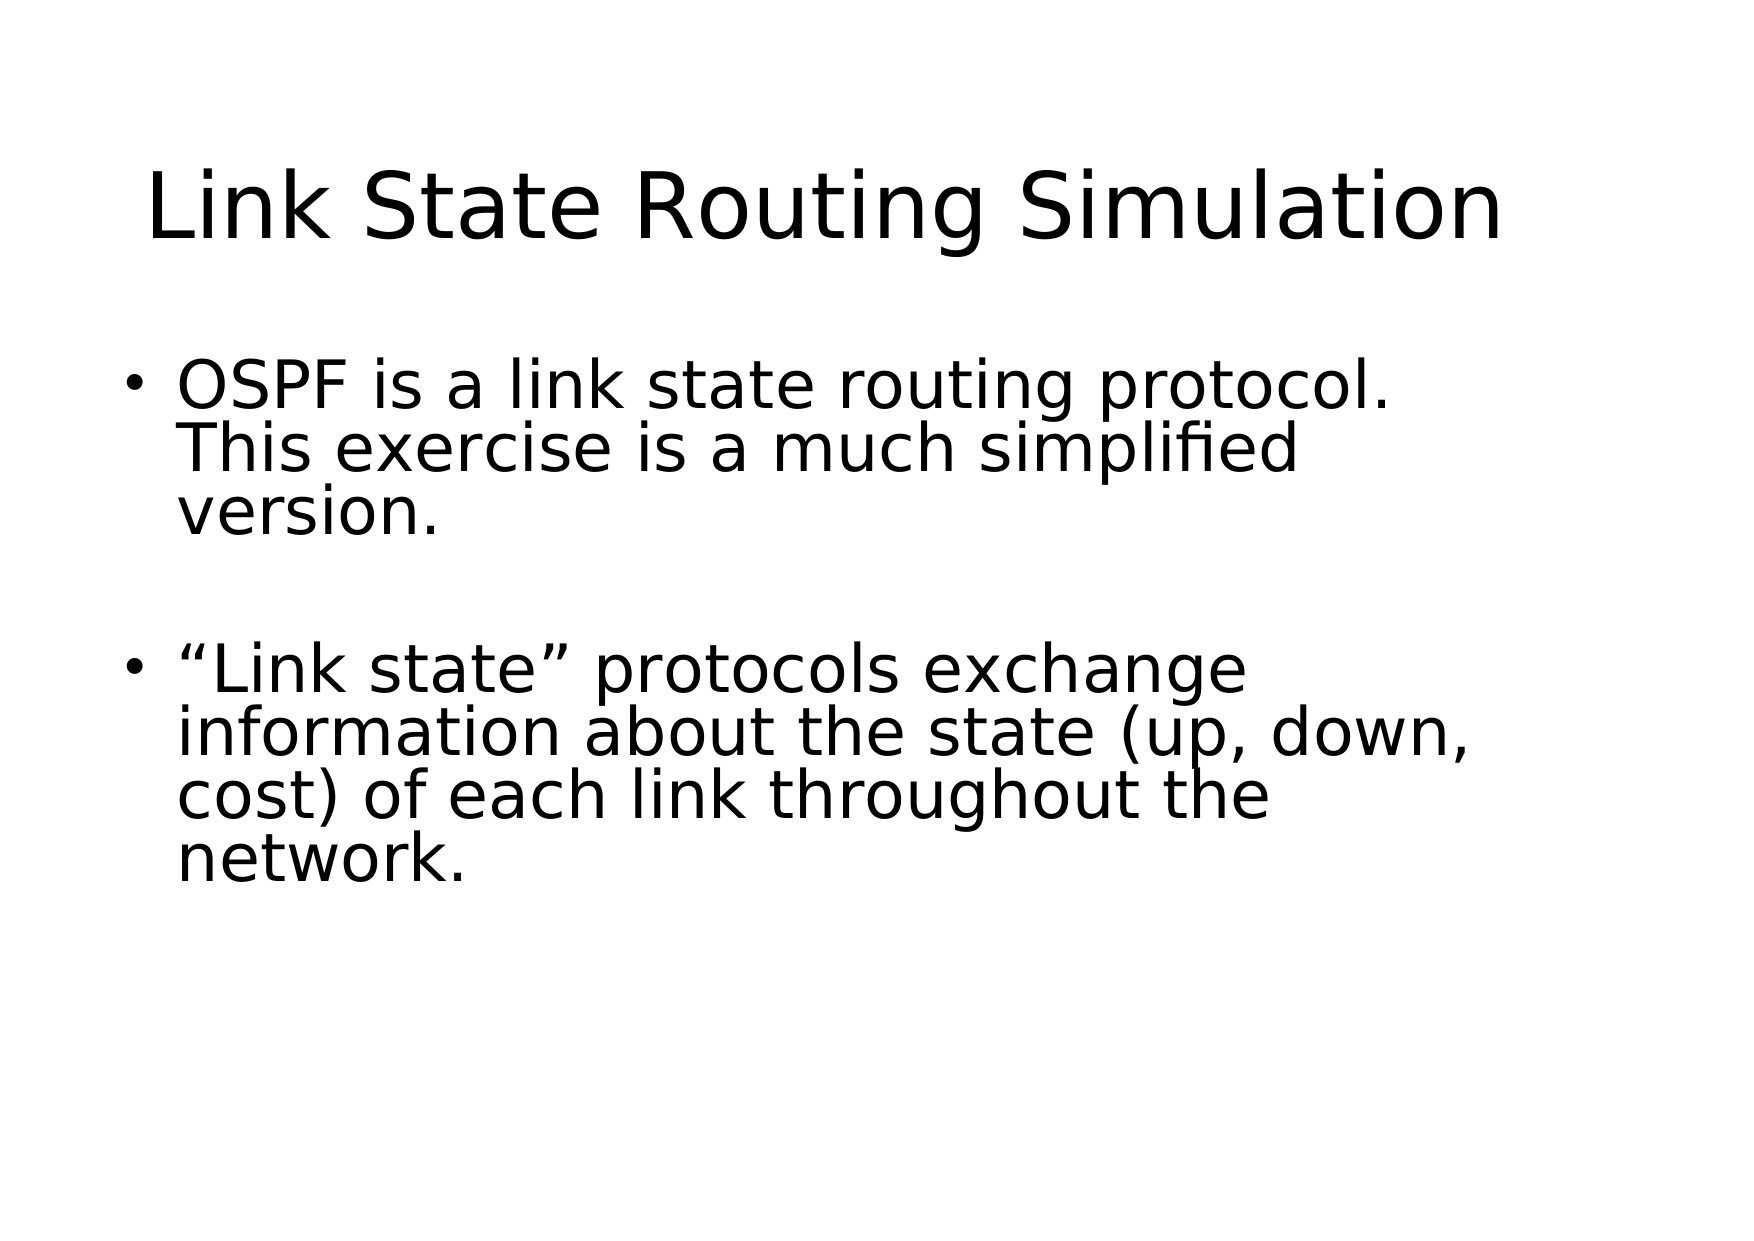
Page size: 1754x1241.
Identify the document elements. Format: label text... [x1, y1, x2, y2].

list OSPF is a link state routing protocol. This exercise is a much simplified version. “Link state” protocols exchange information about the state (up, down, cost) of each link throughout the network. [123, 357, 1529, 1102]
title Link State Routing Simulation [123, 107, 1529, 319]
